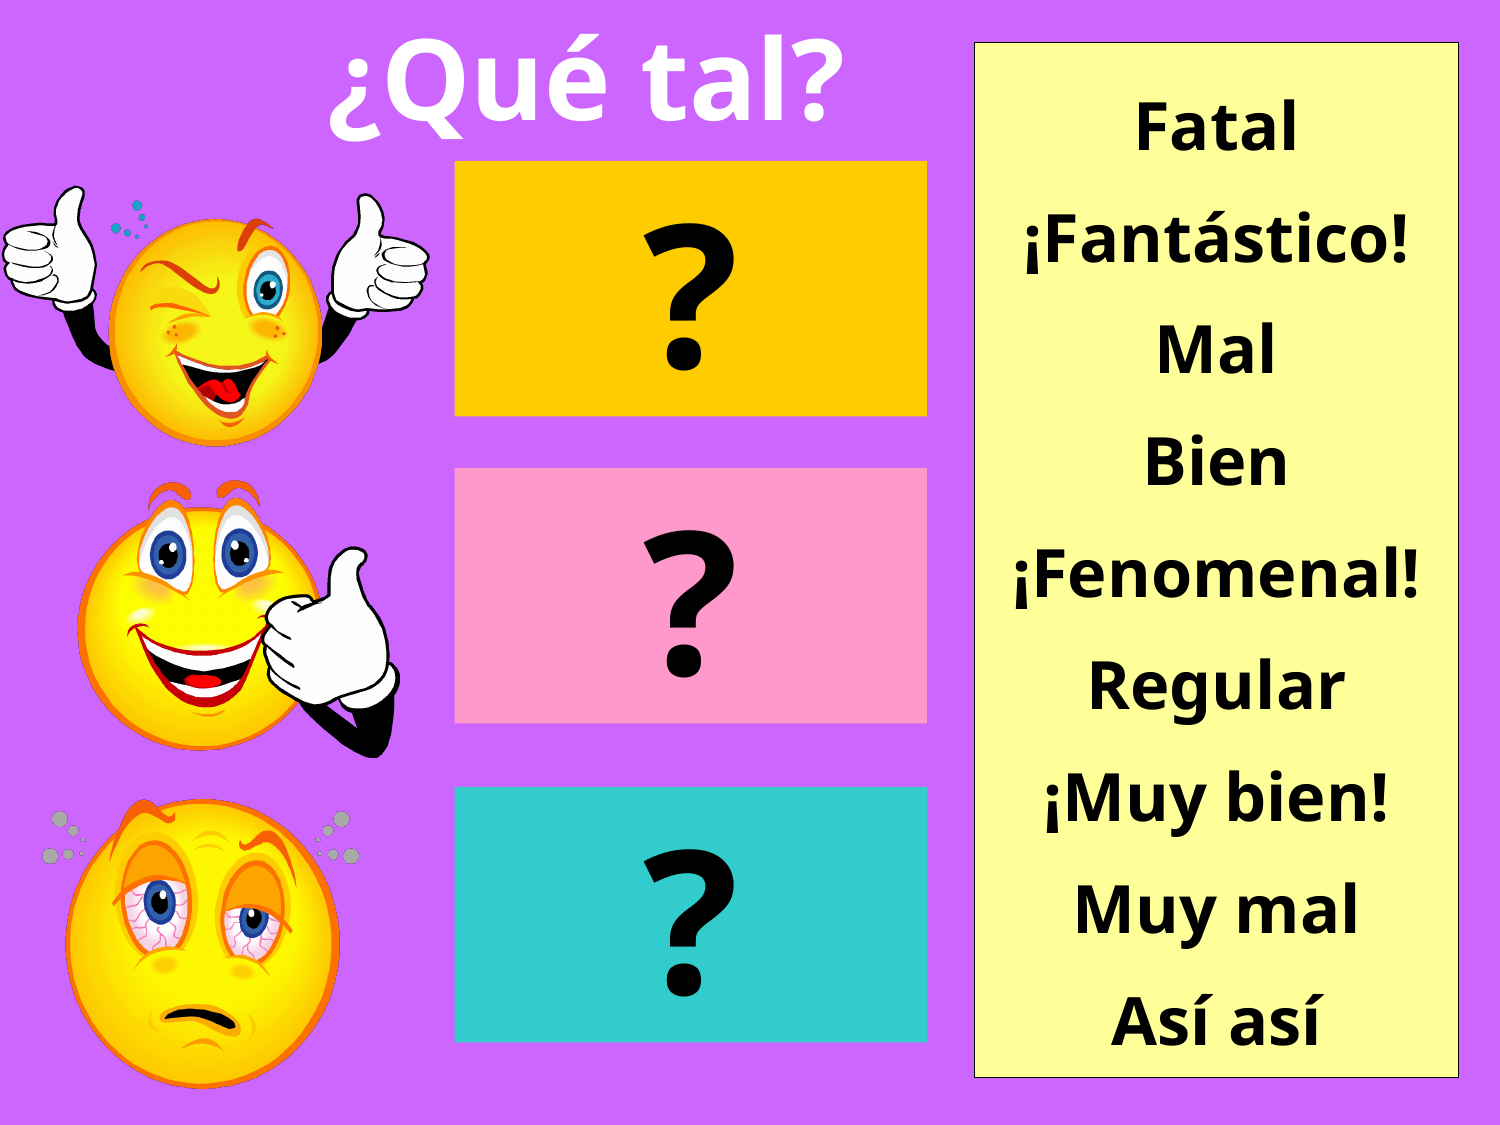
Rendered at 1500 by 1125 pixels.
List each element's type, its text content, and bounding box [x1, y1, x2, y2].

picture [76, 479, 401, 759]
text_box Fatal ¡Fantástico! Mal Bien ¡Fenomenal! Regular ¡Muy bien! Muy mal Así así [974, 42, 1459, 1078]
picture [0, 184, 431, 448]
picture [41, 798, 360, 1090]
text_box ? [454, 467, 927, 724]
text_box ¿Qué tal? [312, 0, 927, 151]
text_box ? [454, 160, 927, 417]
text_box ? [454, 786, 927, 1043]
